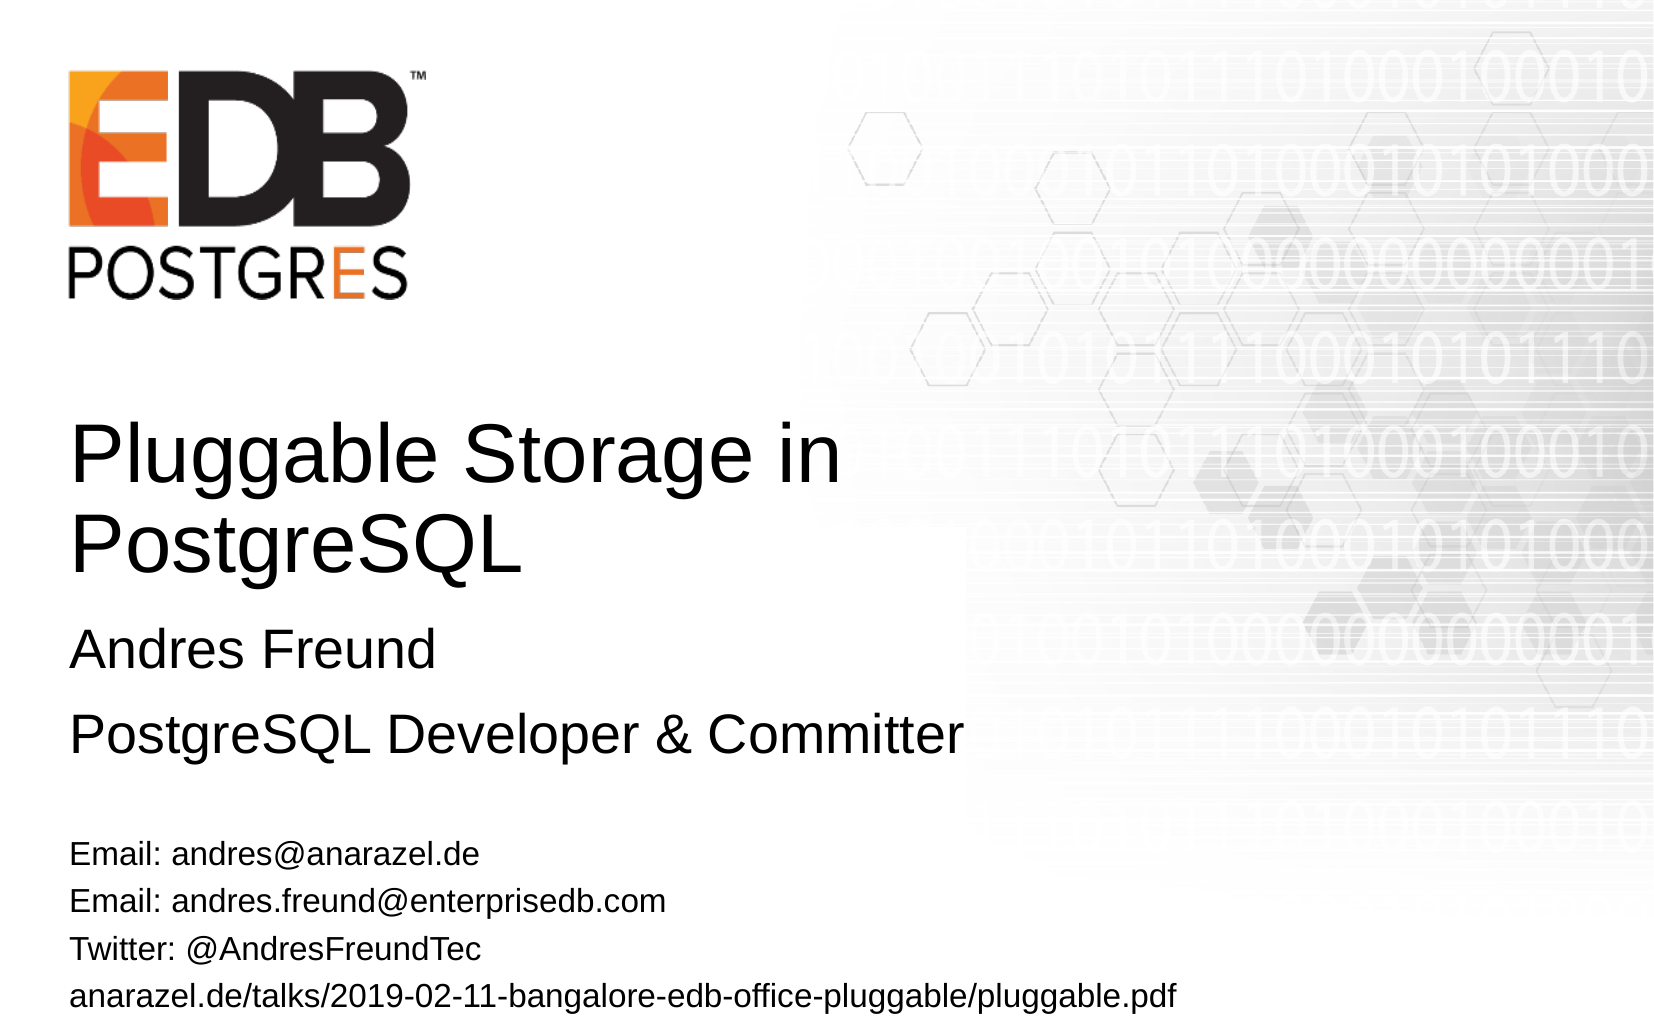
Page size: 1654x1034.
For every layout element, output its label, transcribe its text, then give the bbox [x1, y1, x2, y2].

picture [14, 15, 426, 300]
title Pluggable Storage in PostgreSQL [55, 403, 1276, 609]
list Email: andres@anarazel.de Email: andres.freund@enterprisedb.com Twitter: @AndresFreundTec anarazel.de/talks/2019-02-11-bangalore-edb-office-pluggable/pluggable.pdf [54, 825, 1275, 973]
list Andres Freund PostgreSQL Developer & Committer [54, 613, 1275, 752]
